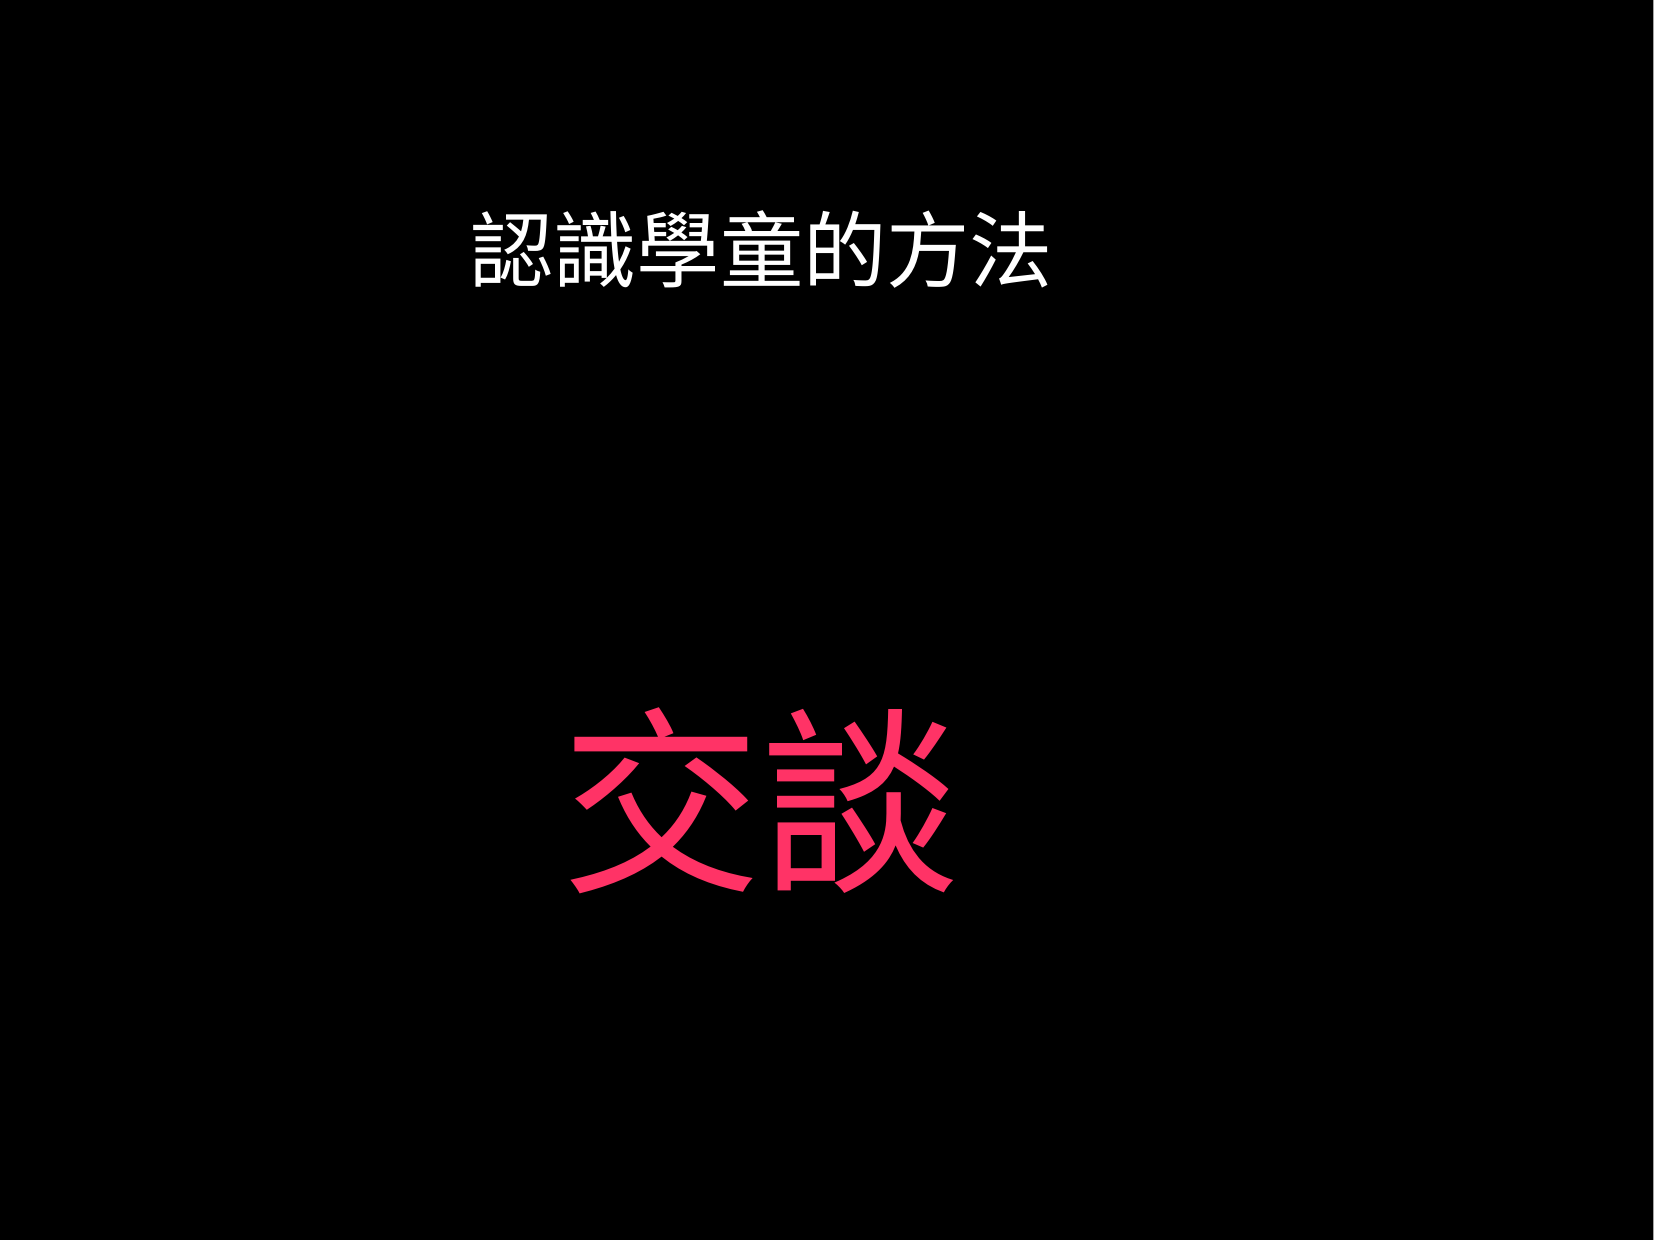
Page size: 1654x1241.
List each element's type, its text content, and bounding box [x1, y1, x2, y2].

text_box 認識學童的方法 交談 [307, 177, 1217, 892]
